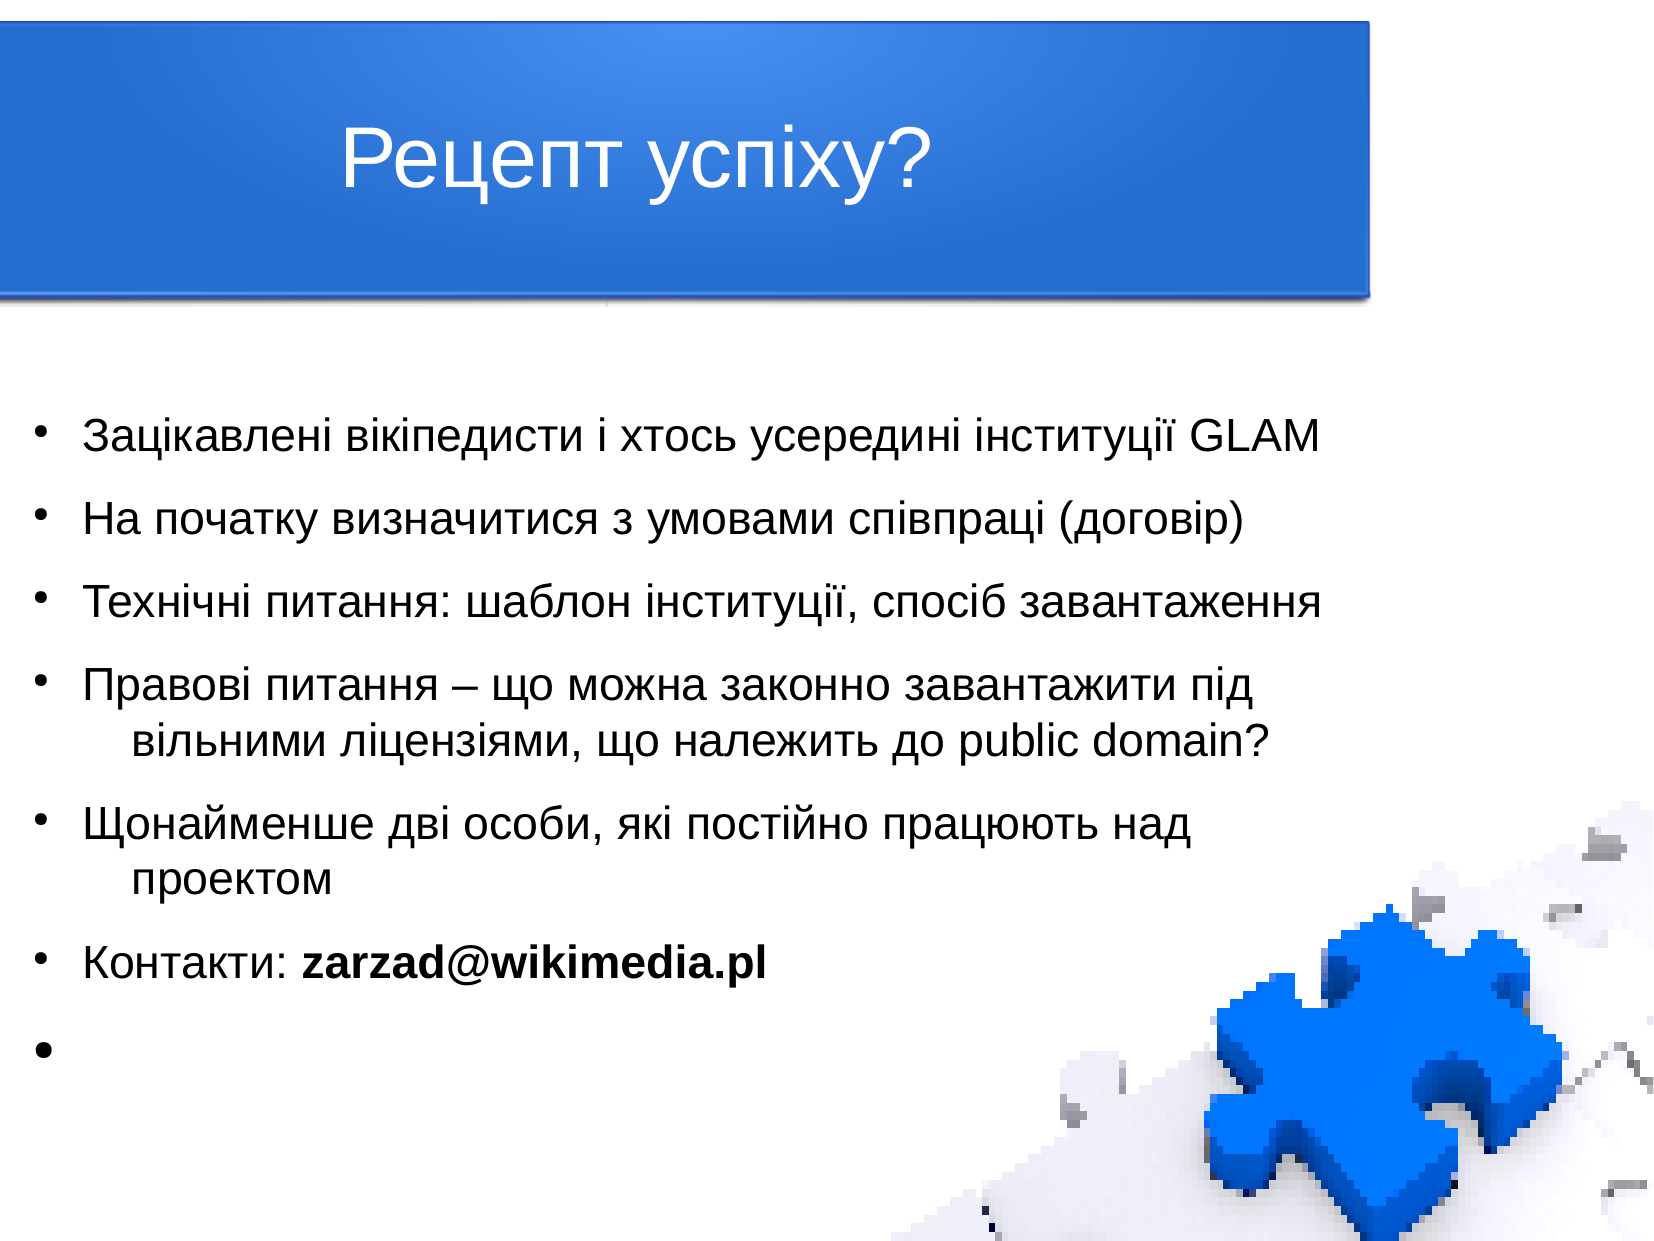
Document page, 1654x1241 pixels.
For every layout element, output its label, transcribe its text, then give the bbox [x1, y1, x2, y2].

list Зацікавлені вікіпедисти і хтось усередині інституції GLAM На початку визначитися з умовами співпраці (договір) Технічні питання: шаблон інституції, спосіб завантаження Правові питання – що можна законно завантажити під вільними ліцензіями, що належить до public domain? Щонайменше дві особи, які постійно працюють над проектом Контакти: zarzad@wikimedia.pl [0, 404, 1351, 1109]
title Рецепт успіху? [0, 49, 1273, 257]
